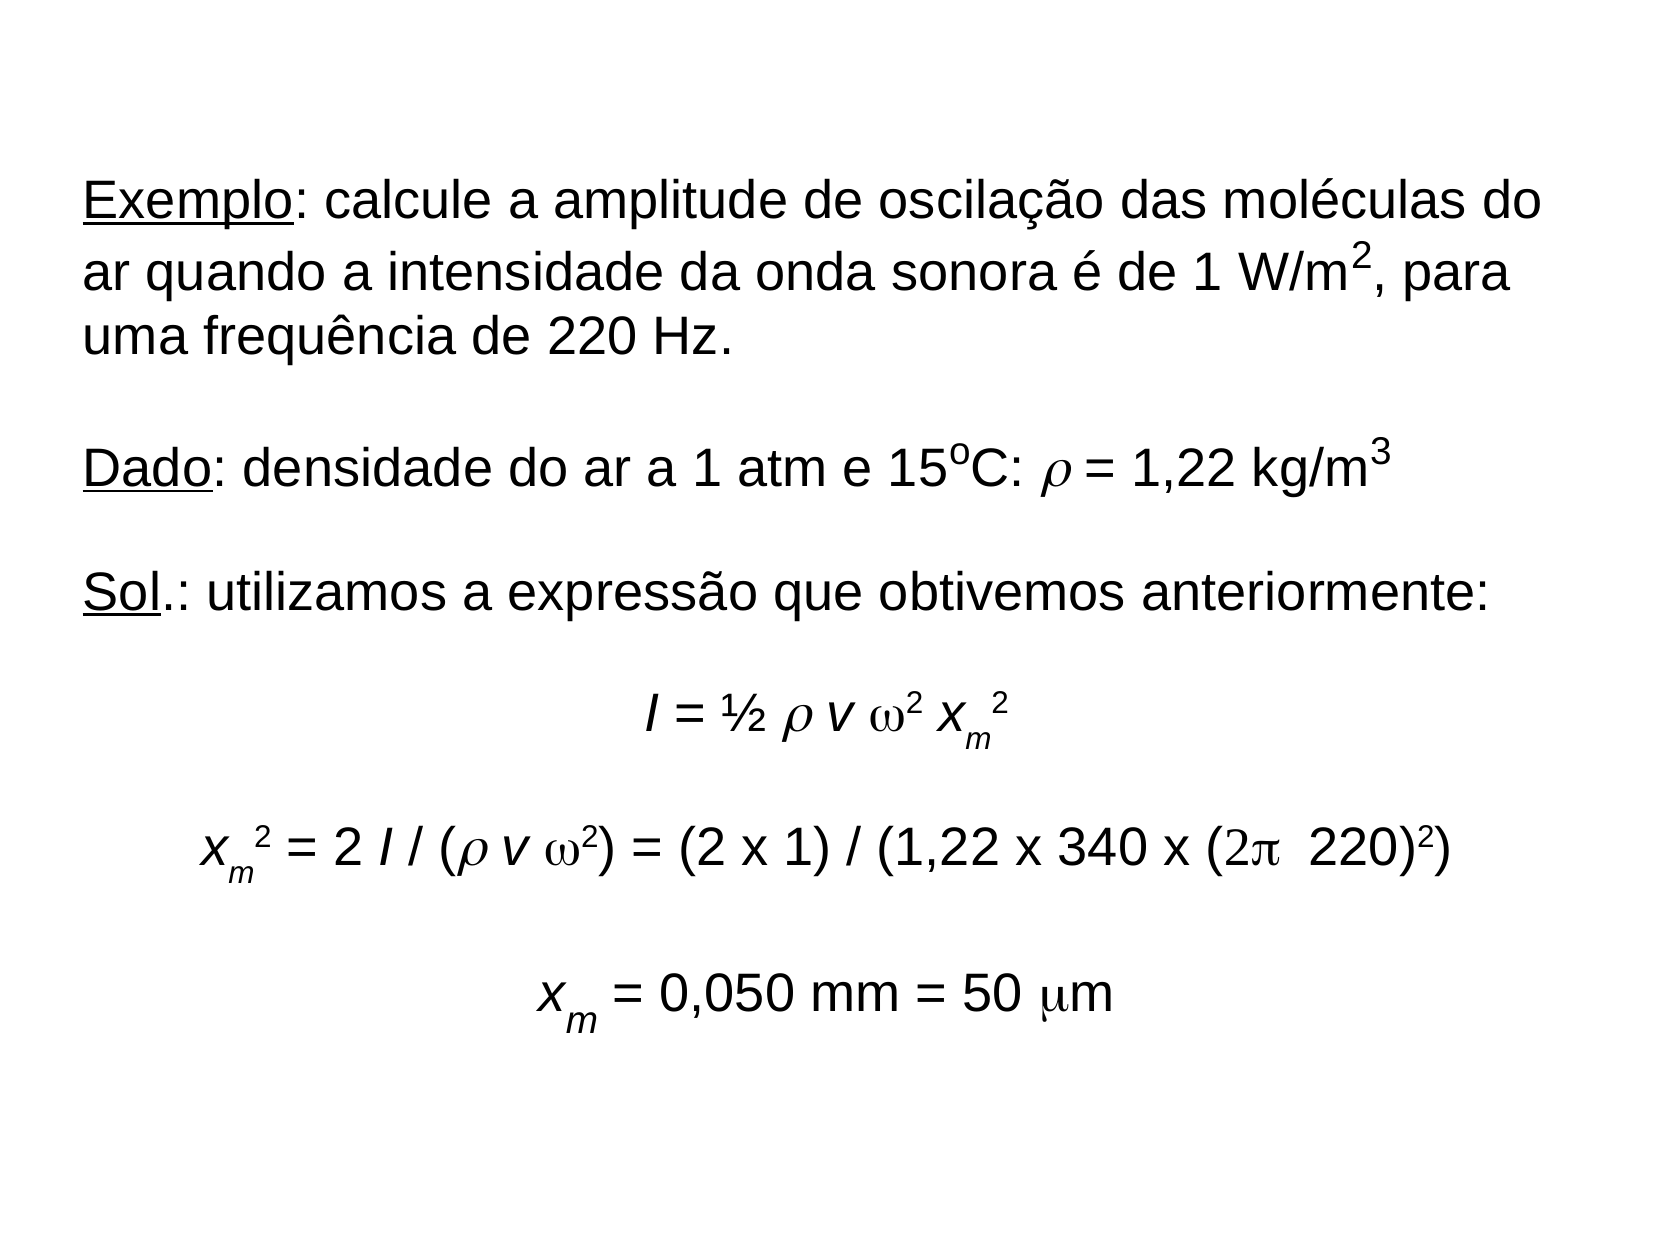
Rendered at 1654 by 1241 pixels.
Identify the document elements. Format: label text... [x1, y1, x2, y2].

subtitle Exemplo: calcule a amplitude de oscilação das moléculas do ar quando a intensidade da onda sonora é de 1 W/m2, para uma frequência de 220 Hz. Dado: densidade do ar a 1 atm e 15oC: r = 1,22 kg/m3 Sol.: utilizamos a expressão que obtivemos anteriormente: I = ½ r v w2 xm2 xm2 = 2 I / (r v w2) = (2 x 1) / (1,22 x 340 x (2p 220)2) xm = 0,050 mm = 50 mm [82, 155, 1571, 1116]
